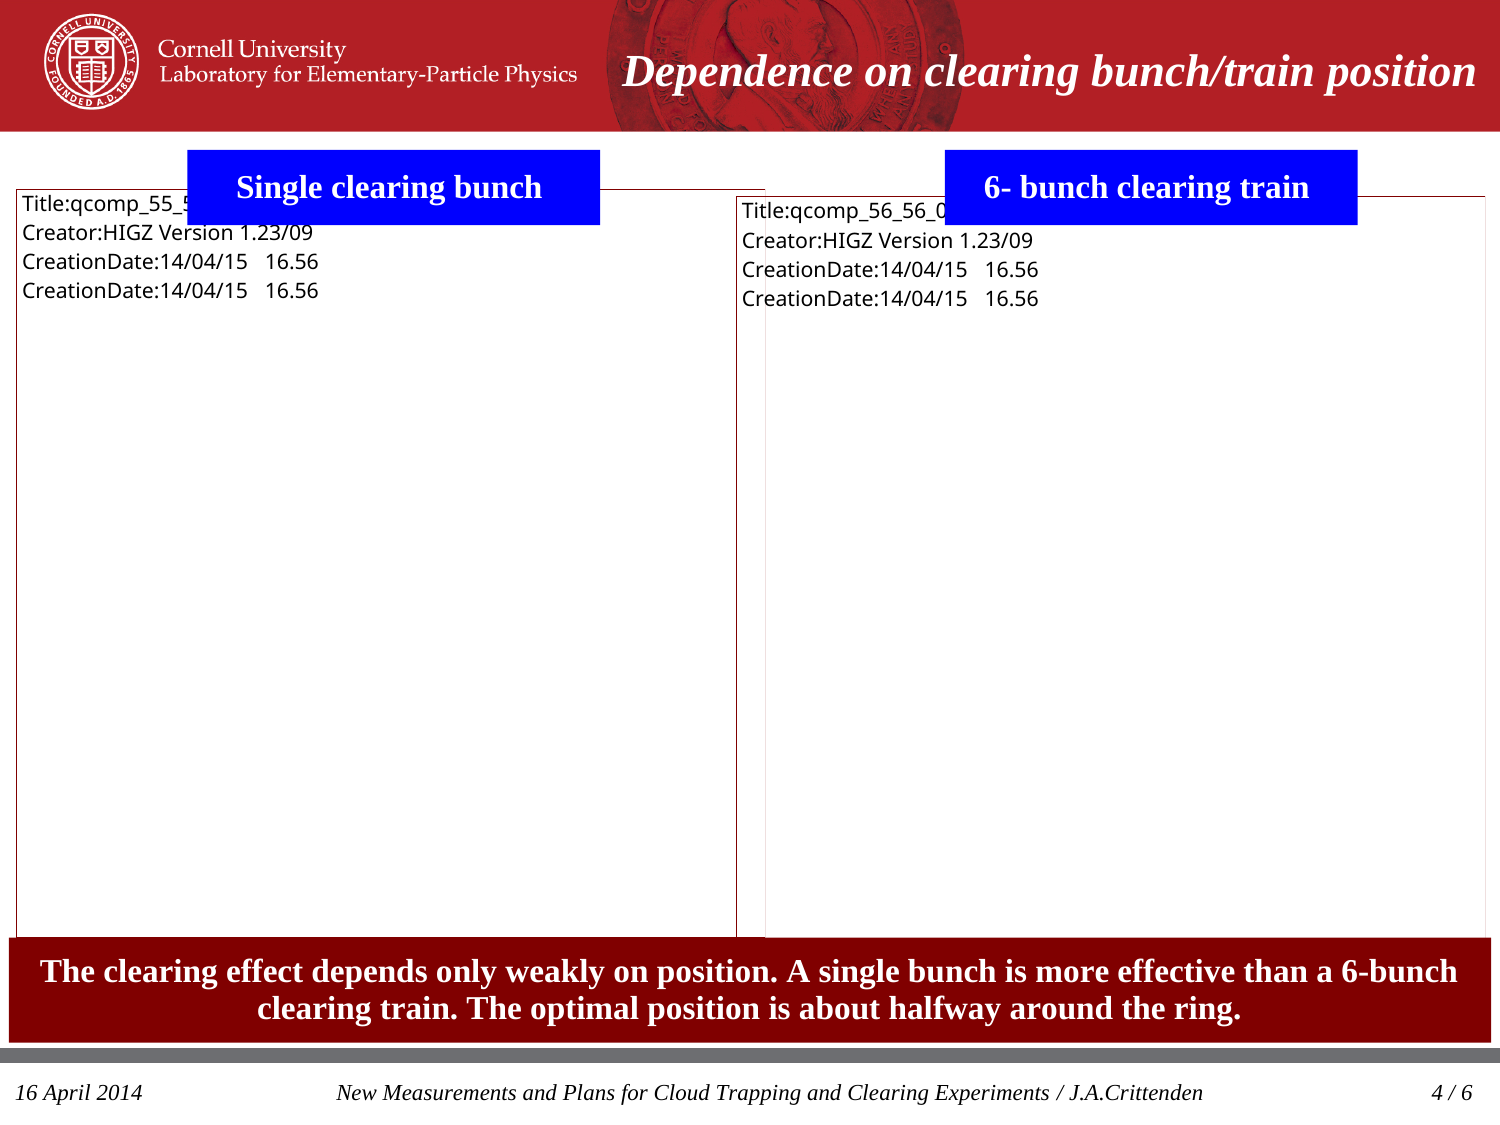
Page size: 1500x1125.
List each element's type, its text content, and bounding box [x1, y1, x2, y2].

picture [15, 187, 1486, 937]
text_box Single clearing bunch [187, 149, 601, 226]
text_box 6- bunch clearing train [944, 149, 1358, 226]
picture [0, 0, 1500, 132]
title Dependence on clearing bunch/train position [600, 7, 1500, 136]
text_box The clearing effect depends only weakly on position. A single bunch is more effective than a 6-bunch clearing train. The optimal position is about halfway around the ring. [8, 937, 1492, 1043]
